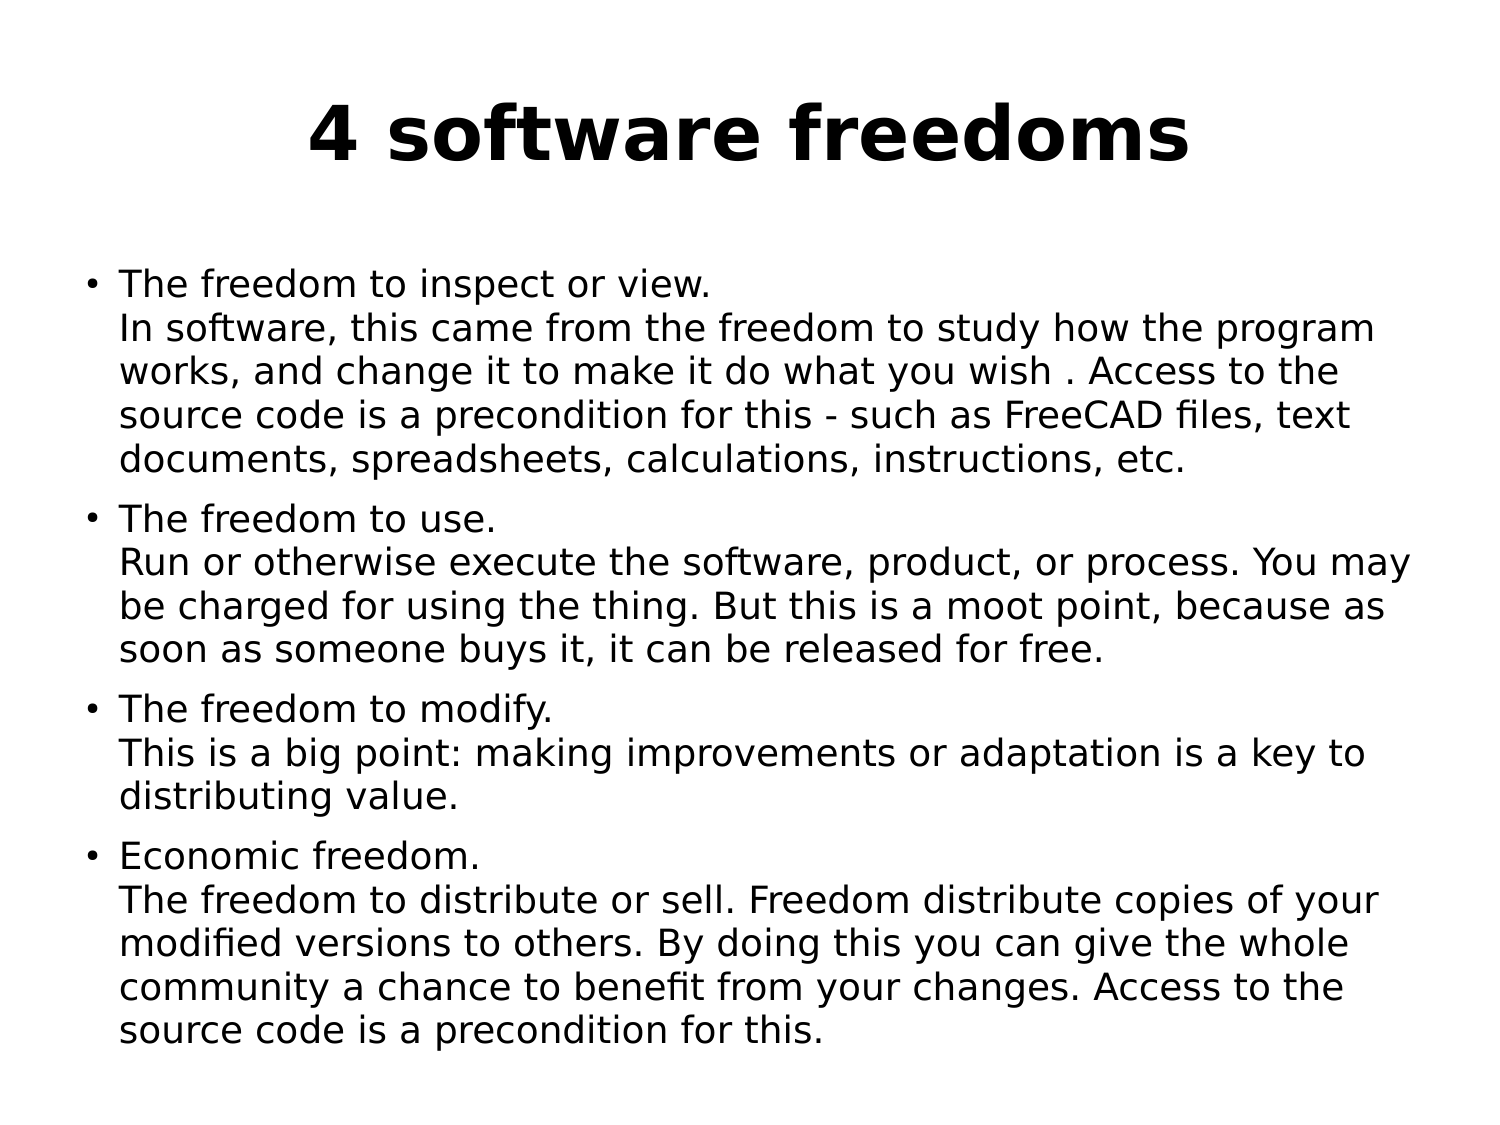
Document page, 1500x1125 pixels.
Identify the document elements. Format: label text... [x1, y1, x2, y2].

title 4 software freedoms [75, 68, 1425, 201]
list The freedom to inspect or view. In software, this came from the freedom to study how the program works, and change it to make it do what you wish . Access to the source code is a precondition for this - such as FreeCAD files, text documents, spreadsheets, calculations, instructions, etc. The freedom to use. Run or otherwise execute the software, product, or process. You may be charged for using the thing. But this is a moot point, because as soon as someone buys it, it can be released for free. The freedom to modify. This is a big point: making improvements or adaptation is a key to distributing value. Economic freedom. The freedom to distribute or sell. Freedom distribute copies of your modified versions to others. By doing this you can give the whole community a chance to benefit from your changes. Access to the source code is a precondition for this. [75, 263, 1425, 1063]
